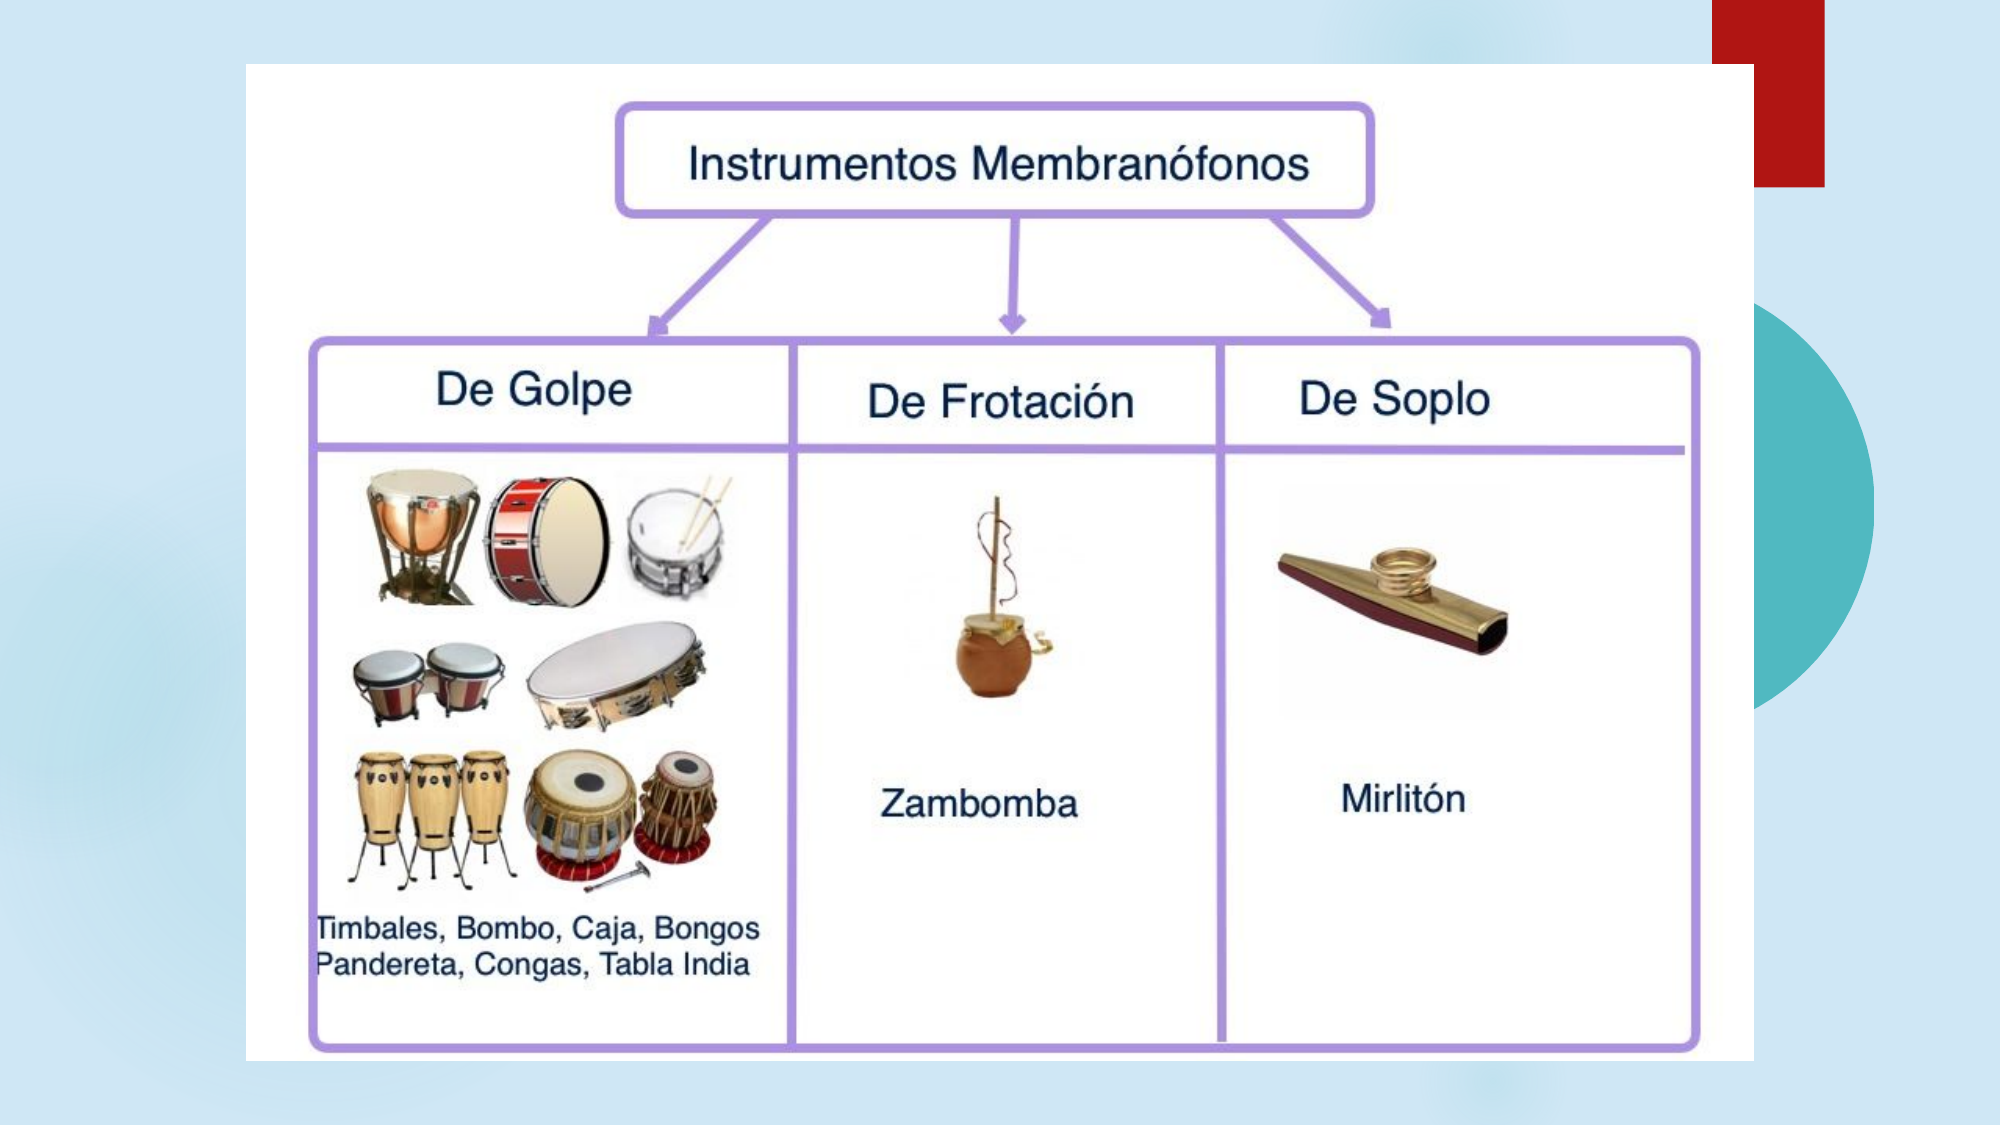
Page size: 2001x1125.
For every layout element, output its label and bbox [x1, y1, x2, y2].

picture [0, 0, 1754, 1125]
